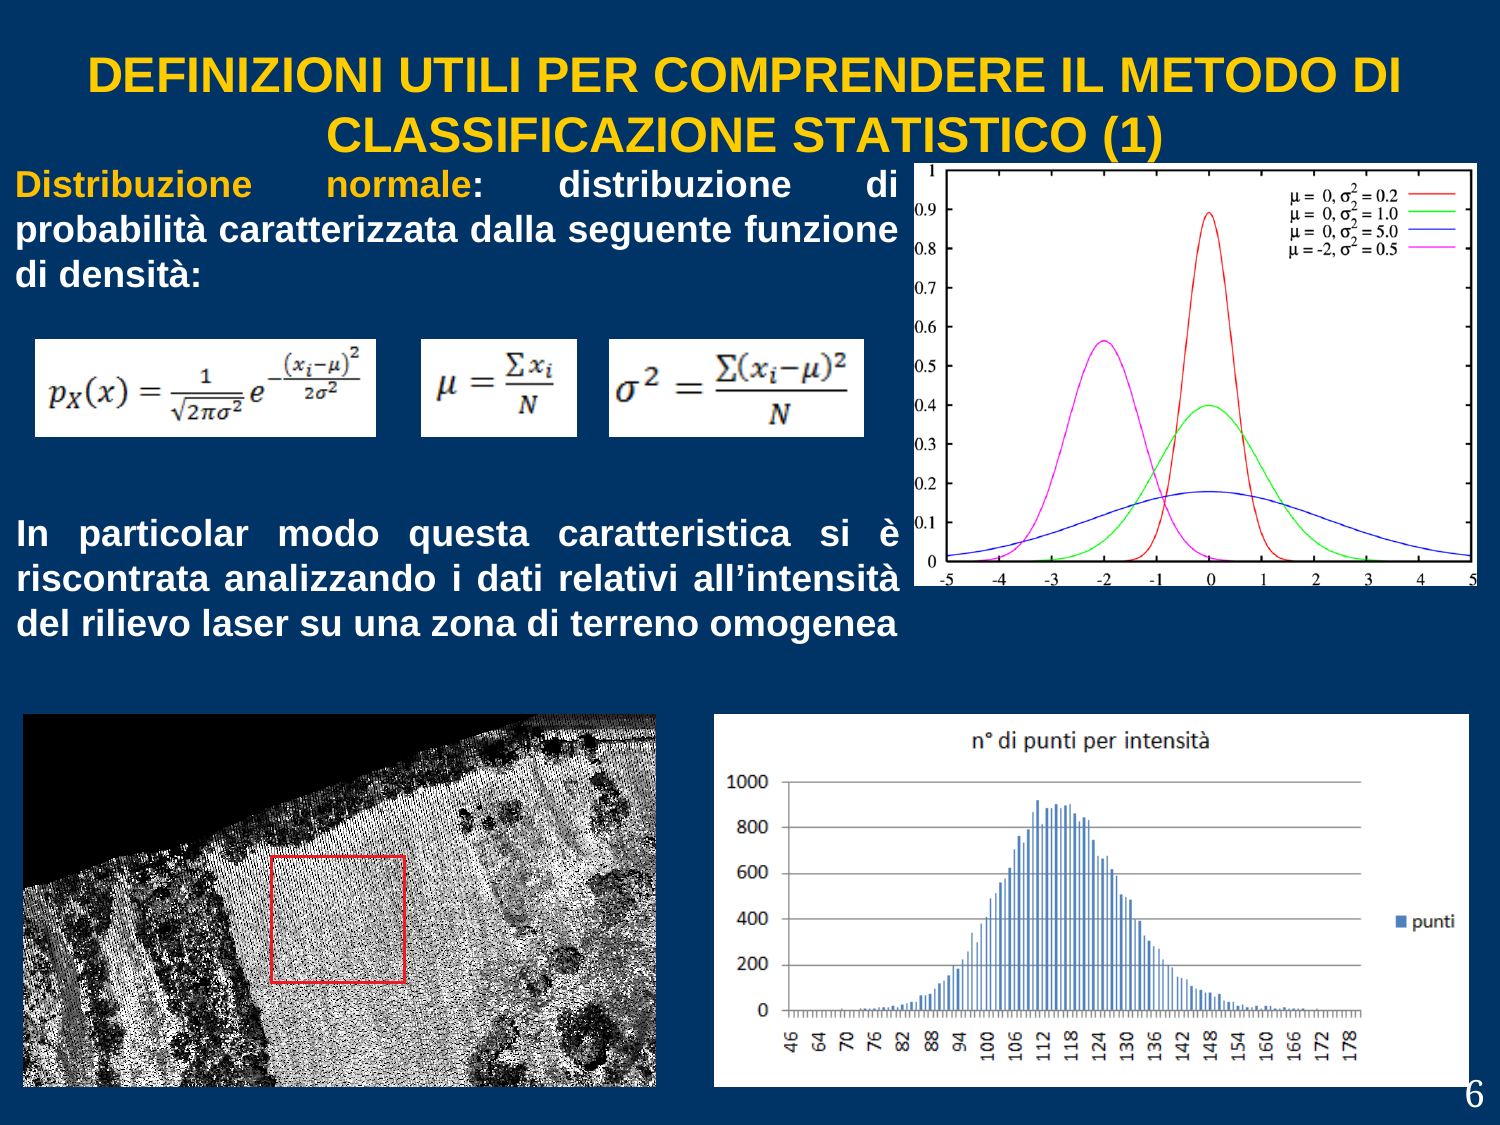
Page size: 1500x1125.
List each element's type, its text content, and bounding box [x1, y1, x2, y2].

picture [714, 714, 1469, 1087]
picture [421, 339, 577, 437]
text_box In particolar modo questa caratteristica si è riscontrata analizzando i dati relativi all’intensità del rilievo laser su una zona di terreno omogenea [1, 501, 916, 652]
slide_number <numero> [1149, 1062, 1500, 1125]
picture [609, 339, 864, 437]
picture [23, 714, 656, 1087]
text_box Distribuzione normale: distribuzione di probabilità caratterizzata dalla seguente funzione di densità: [0, 152, 914, 303]
picture [35, 339, 376, 437]
title DEFINIZIONI UTILI PER COMPRENDERE IL METODO DI CLASSIFICAZIONE STATISTICO (1) [70, 35, 1421, 126]
picture [914, 163, 1477, 586]
